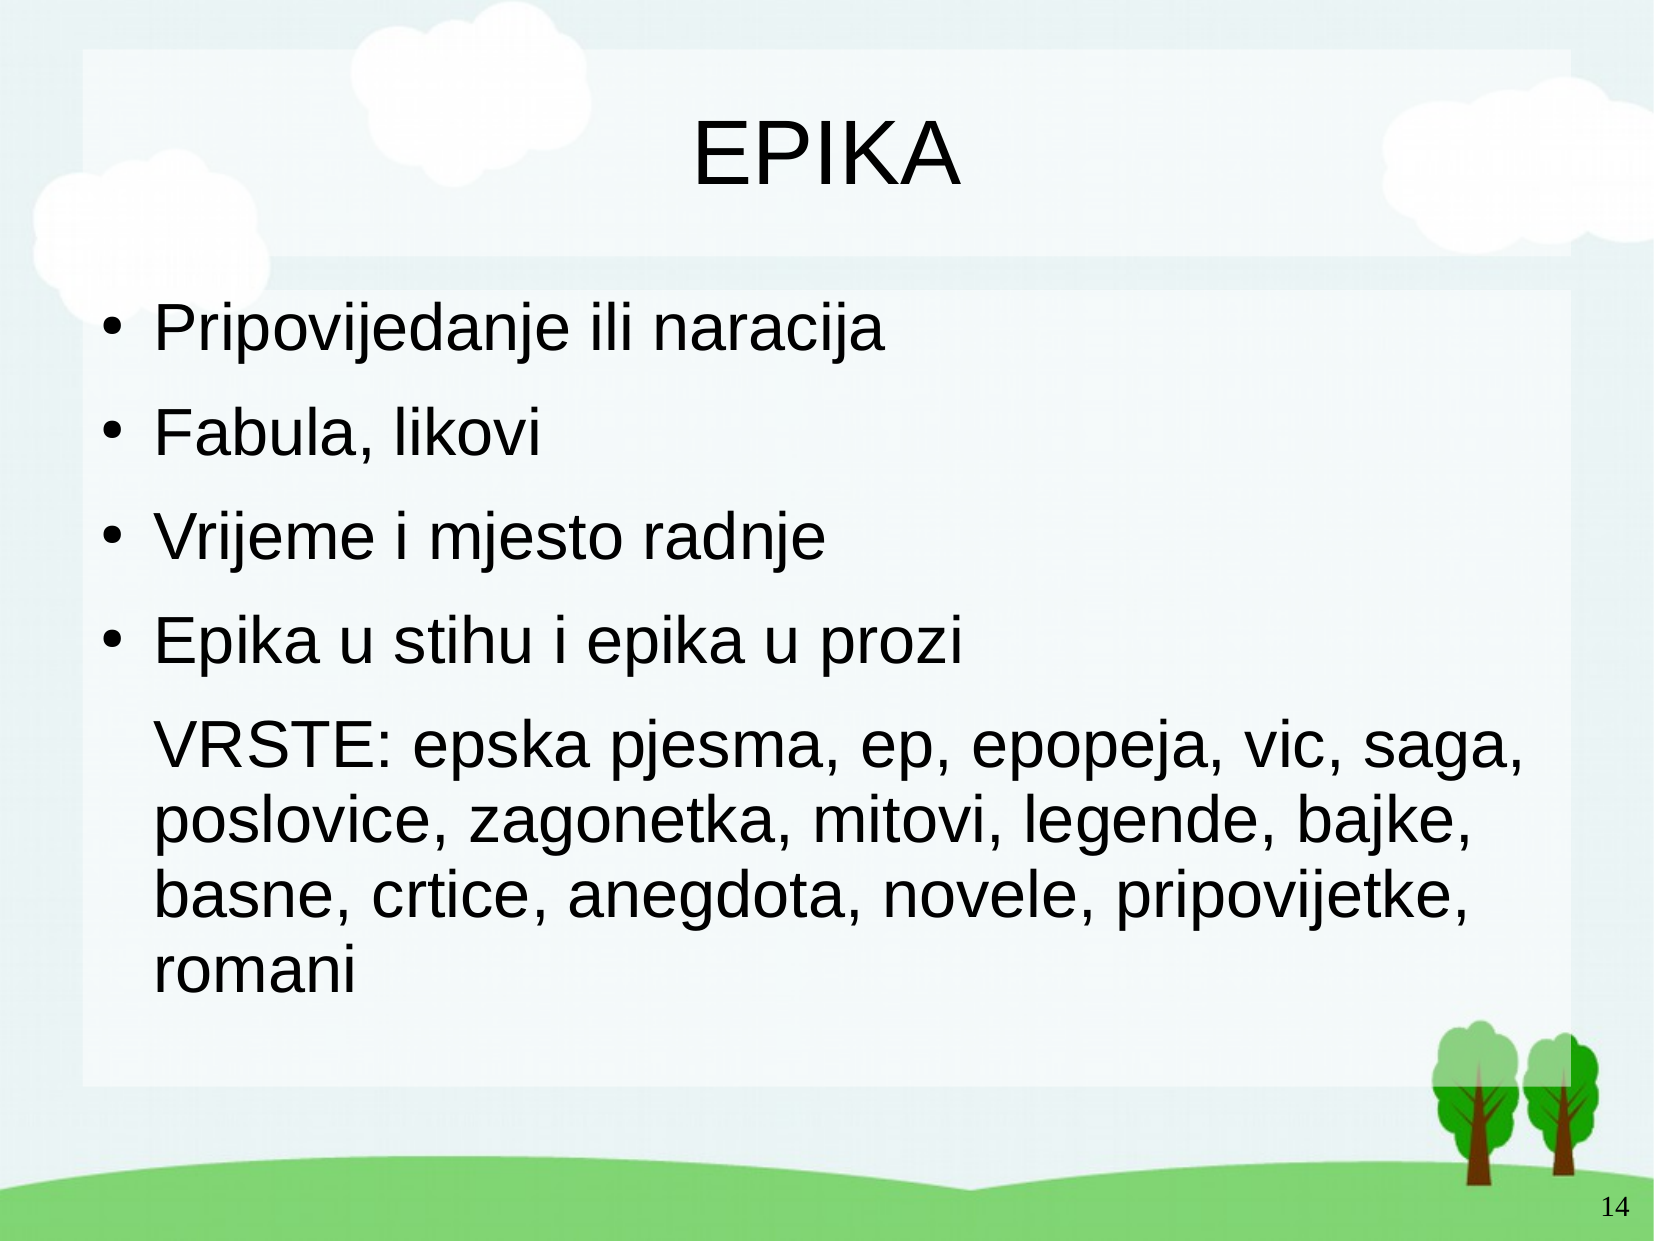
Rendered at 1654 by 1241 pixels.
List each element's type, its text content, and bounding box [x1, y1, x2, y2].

title EPIKA [82, 49, 1571, 257]
picture [0, 0, 1654, 1241]
list Pripovijedanje ili naracija Fabula, likovi Vrijeme i mjesto radnje Epika u stihu i epika u prozi VRSTE: epska pjesma, ep, epopeja, vic, saga, poslovice, zagonetka, mitovi, legende, bajke, basne, crtice, anegdota, novele, pripovijetke, romani [82, 290, 1571, 1087]
